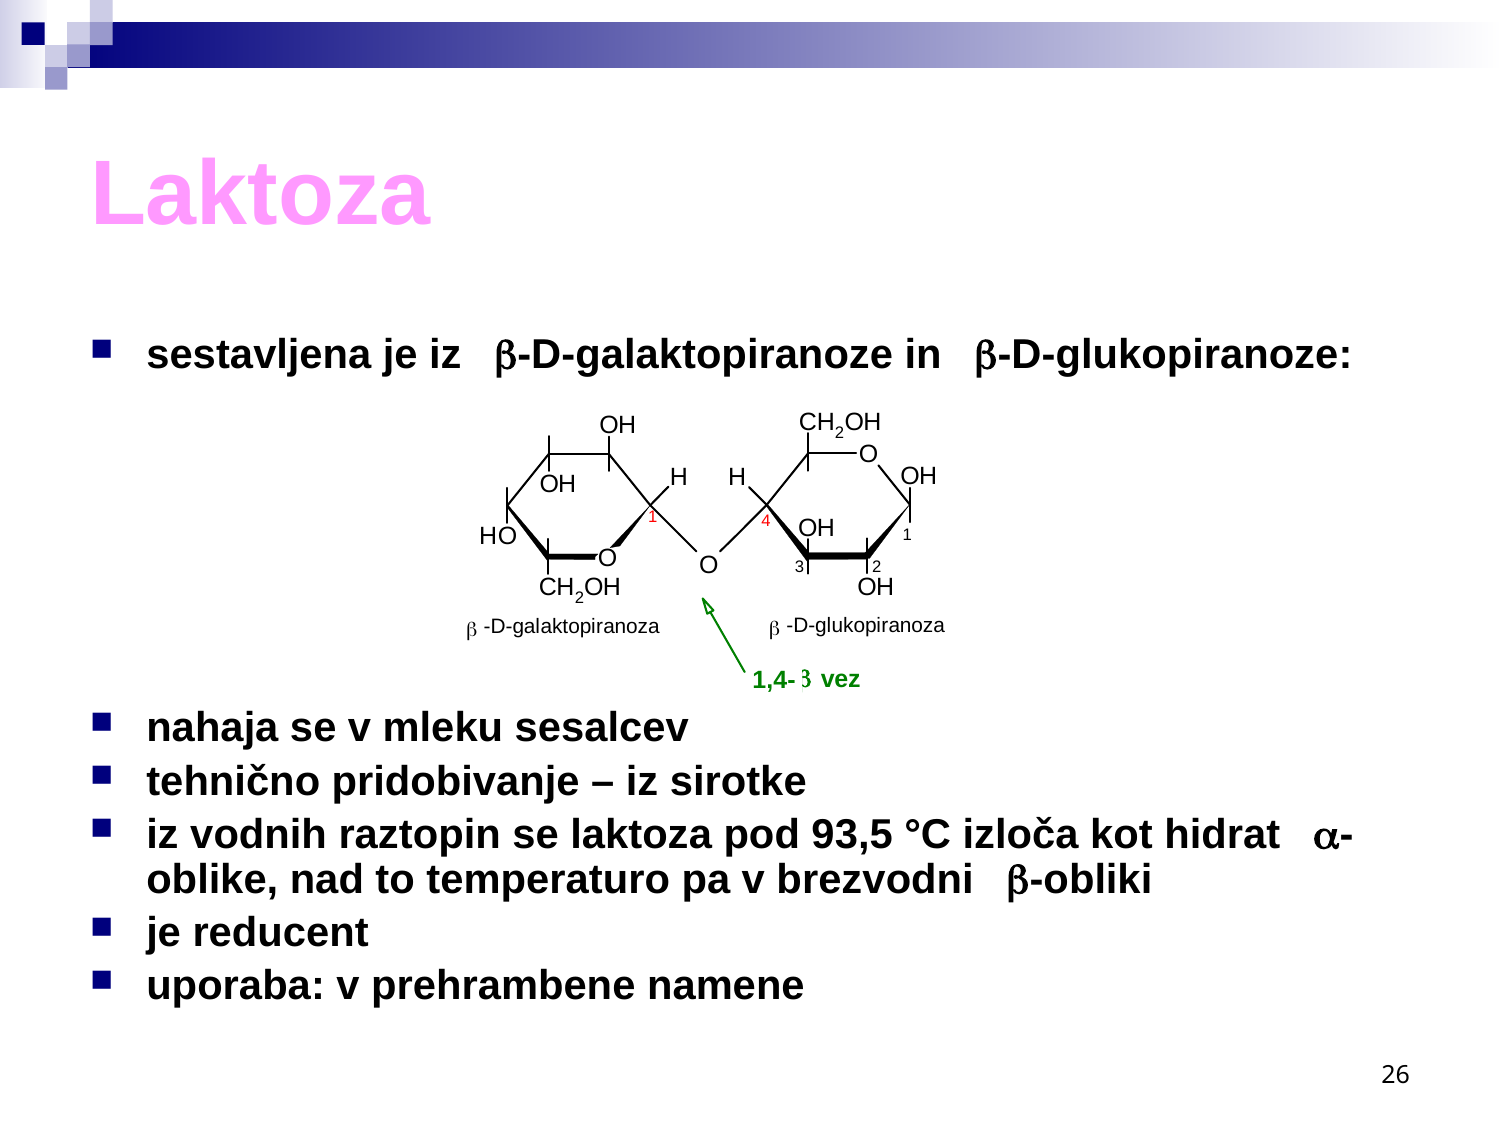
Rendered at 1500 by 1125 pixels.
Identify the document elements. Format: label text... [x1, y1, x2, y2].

picture [464, 408, 951, 700]
list sestavljena je iz -D-galaktopiranoze in -D-glukopiranoze: nahaja se v mleku sesalcev tehnično pridobivanje – iz sirotke iz vodnih raztopin se laktoza pod 93,5 °C izloča kot hidrat -oblike, nad to temperaturo pa v brezvodni -obliki je reducent uporaba: v prehrambene namene [75, 324, 1425, 1071]
title Laktoza [75, 75, 1425, 300]
slide_number <number> [1074, 1071, 1425, 1100]
chart [466, 408, 953, 701]
